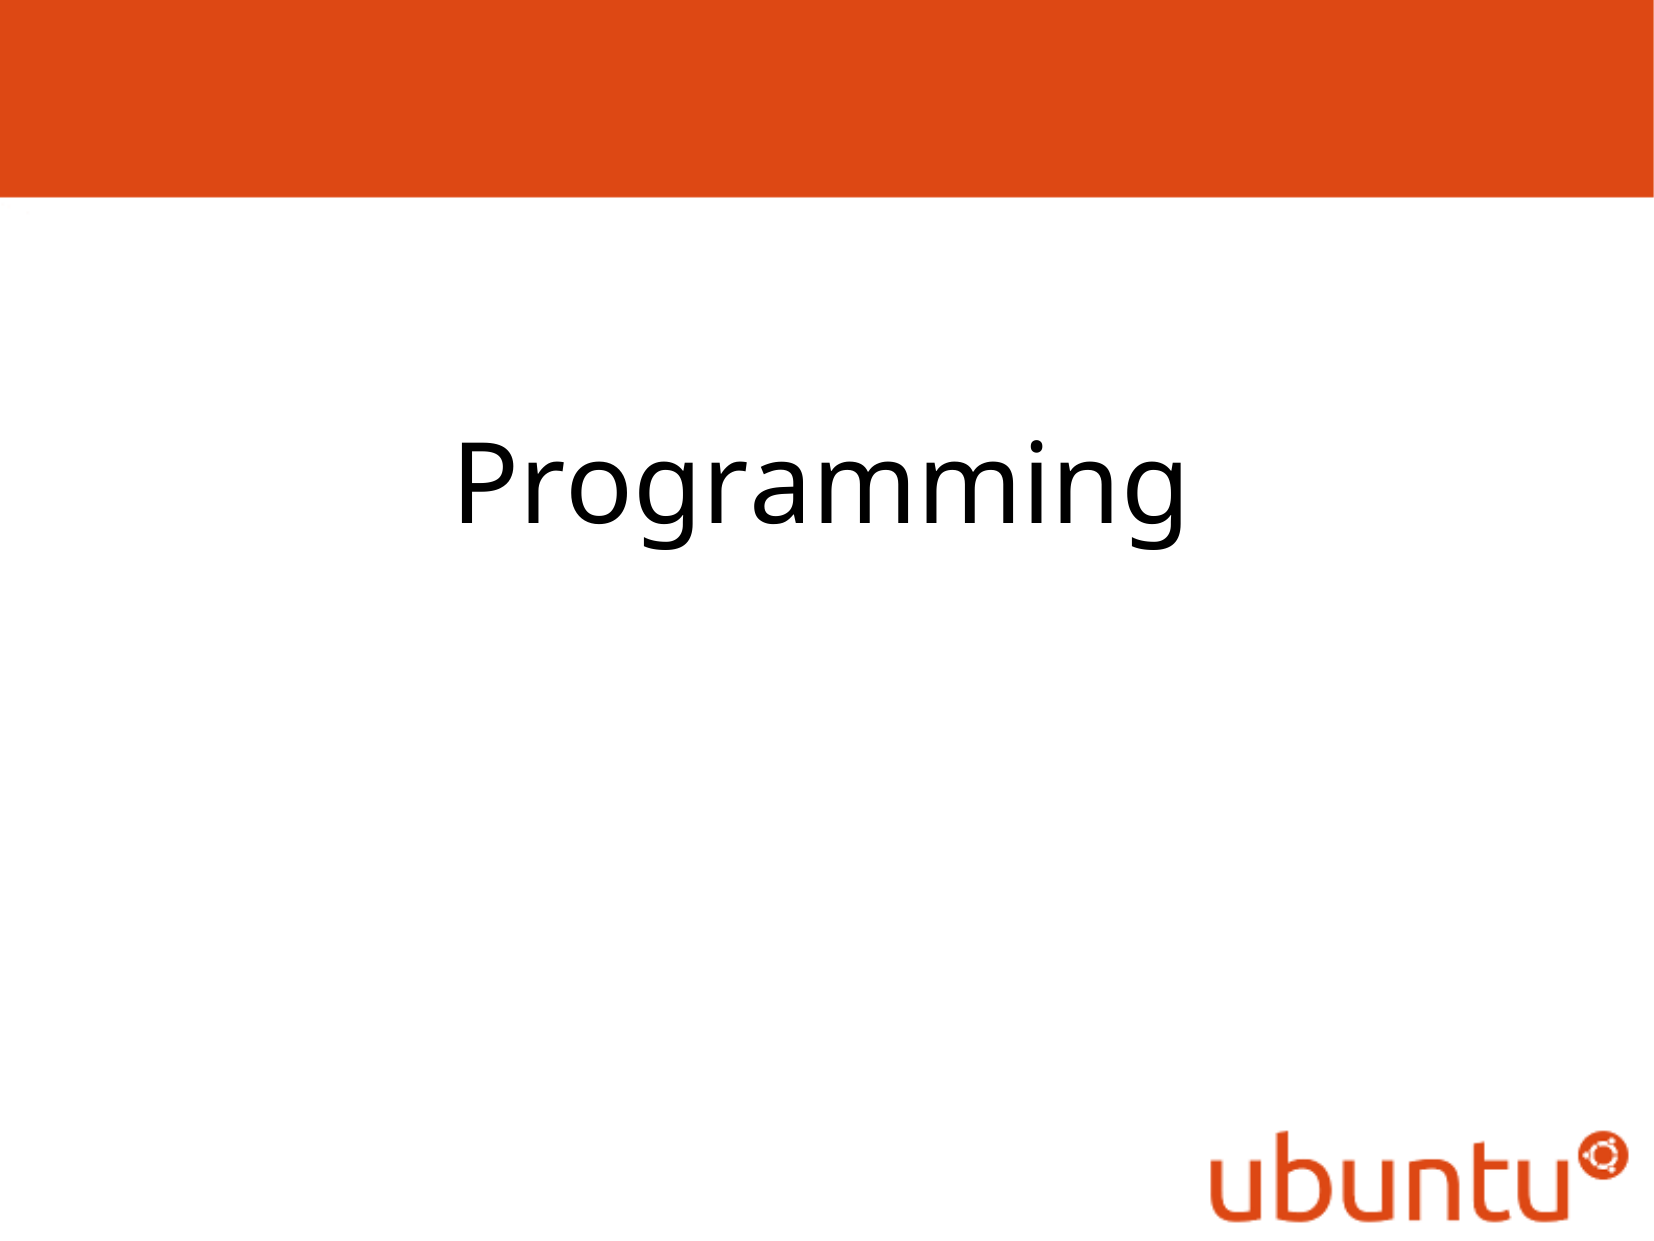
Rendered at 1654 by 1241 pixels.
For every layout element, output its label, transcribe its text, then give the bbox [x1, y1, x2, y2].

picture [0, 0, 1654, 1241]
subtitle Programming [76, 0, 1565, 1109]
